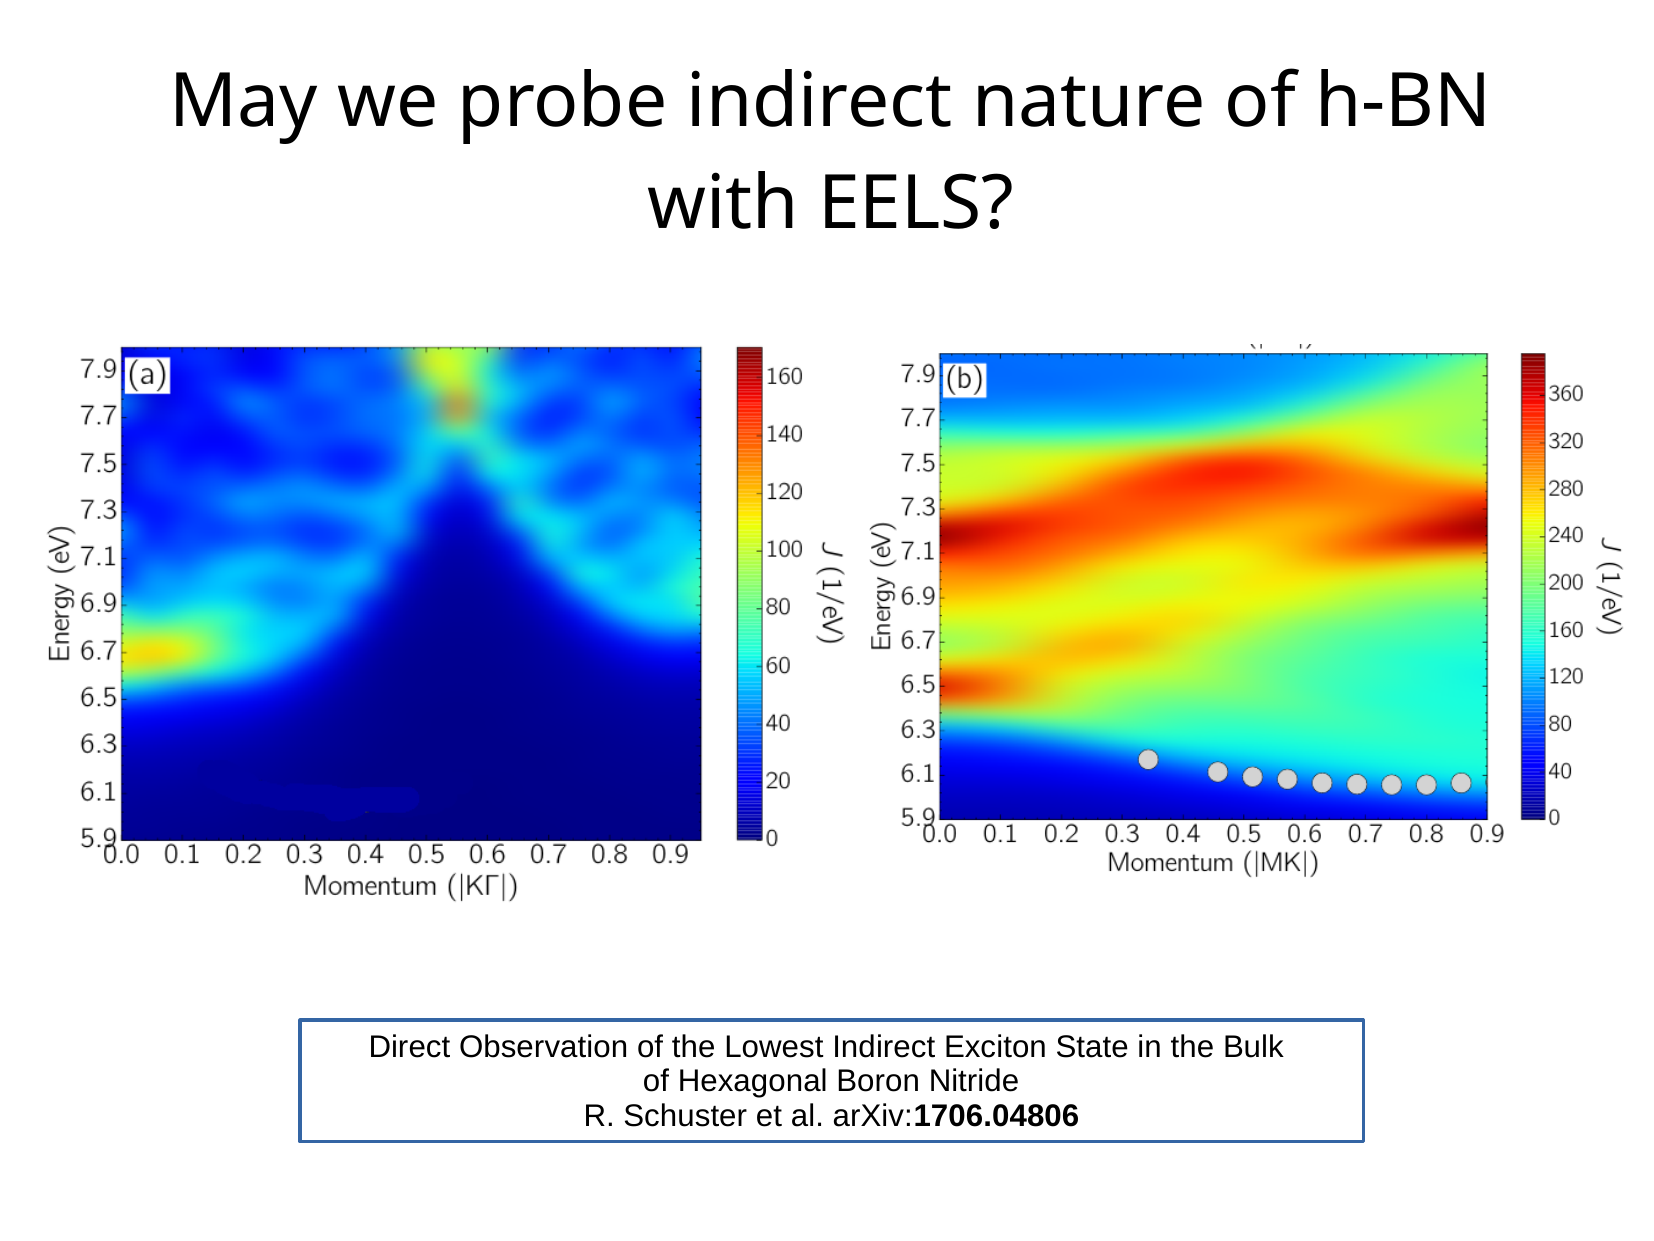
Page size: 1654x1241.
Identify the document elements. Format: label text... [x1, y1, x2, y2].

title May we probe indirect nature of h-BN with EELS? [86, 55, 1576, 241]
picture [869, 344, 1636, 886]
picture [38, 335, 856, 906]
text_box Direct Observation of the Lowest Indirect Exciton State in the Bulk of Hexagonal Boron Nitride R. Schuster et al. arXiv:1706.04806 [300, 1020, 1364, 1142]
